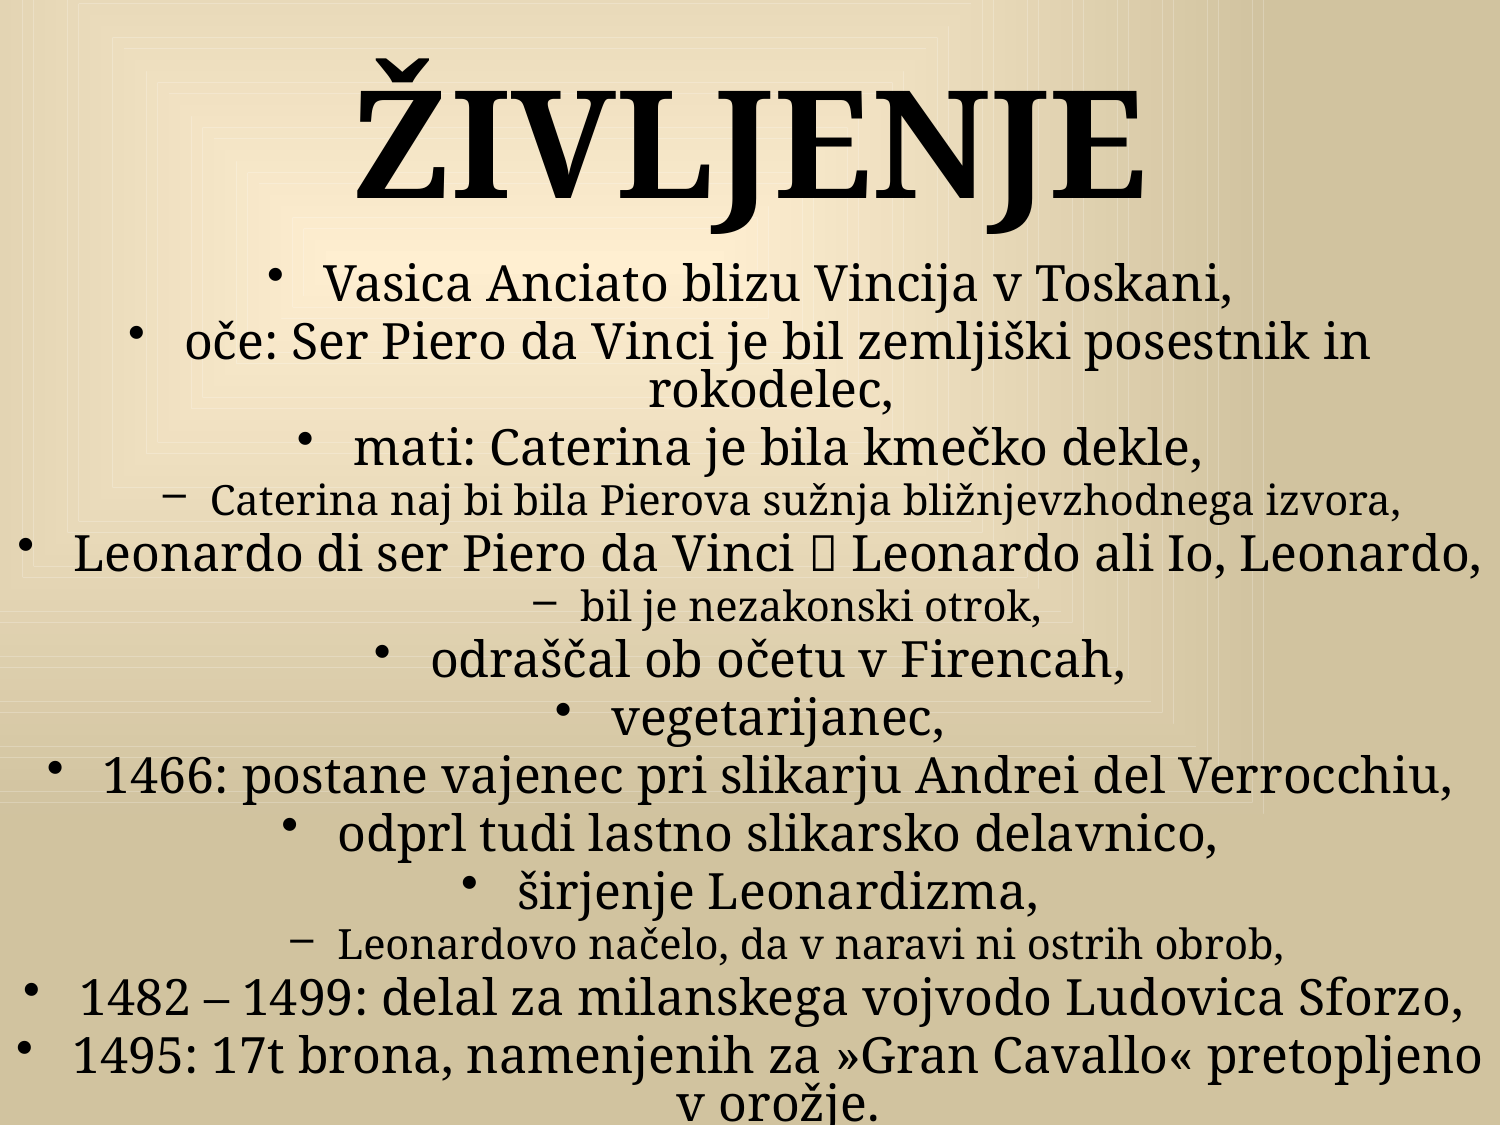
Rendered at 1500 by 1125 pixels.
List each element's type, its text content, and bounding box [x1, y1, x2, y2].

list Vasica Anciato blizu Vincija v Toskani, oče: Ser Piero da Vinci je bil zemljiški posestnik in rokodelec, mati: Caterina je bila kmečko dekle, Caterina naj bi bila Pierova sužnja bližnjevzhodnega izvora, Leonardo di ser Piero da Vinci  Leonardo ali Io, Leonardo, bil je nezakonski otrok, odraščal ob očetu v Firencah, vegetarijanec, 1466: postane vajenec pri slikarju Andrei del Verrocchiu, odprl tudi lastno slikarsko delavnico, širjenje Leonardizma, Leonardovo načelo, da v naravi ni ostrih obrob, 1482 – 1499: delal za milanskega vojvodo Ludovica Sforzo, 1495: 17t brona, namenjenih za »Gran Cavallo« pretopljeno v orožje. [0, 255, 1500, 1125]
title ŽIVLJENJE [0, 45, 1500, 233]
